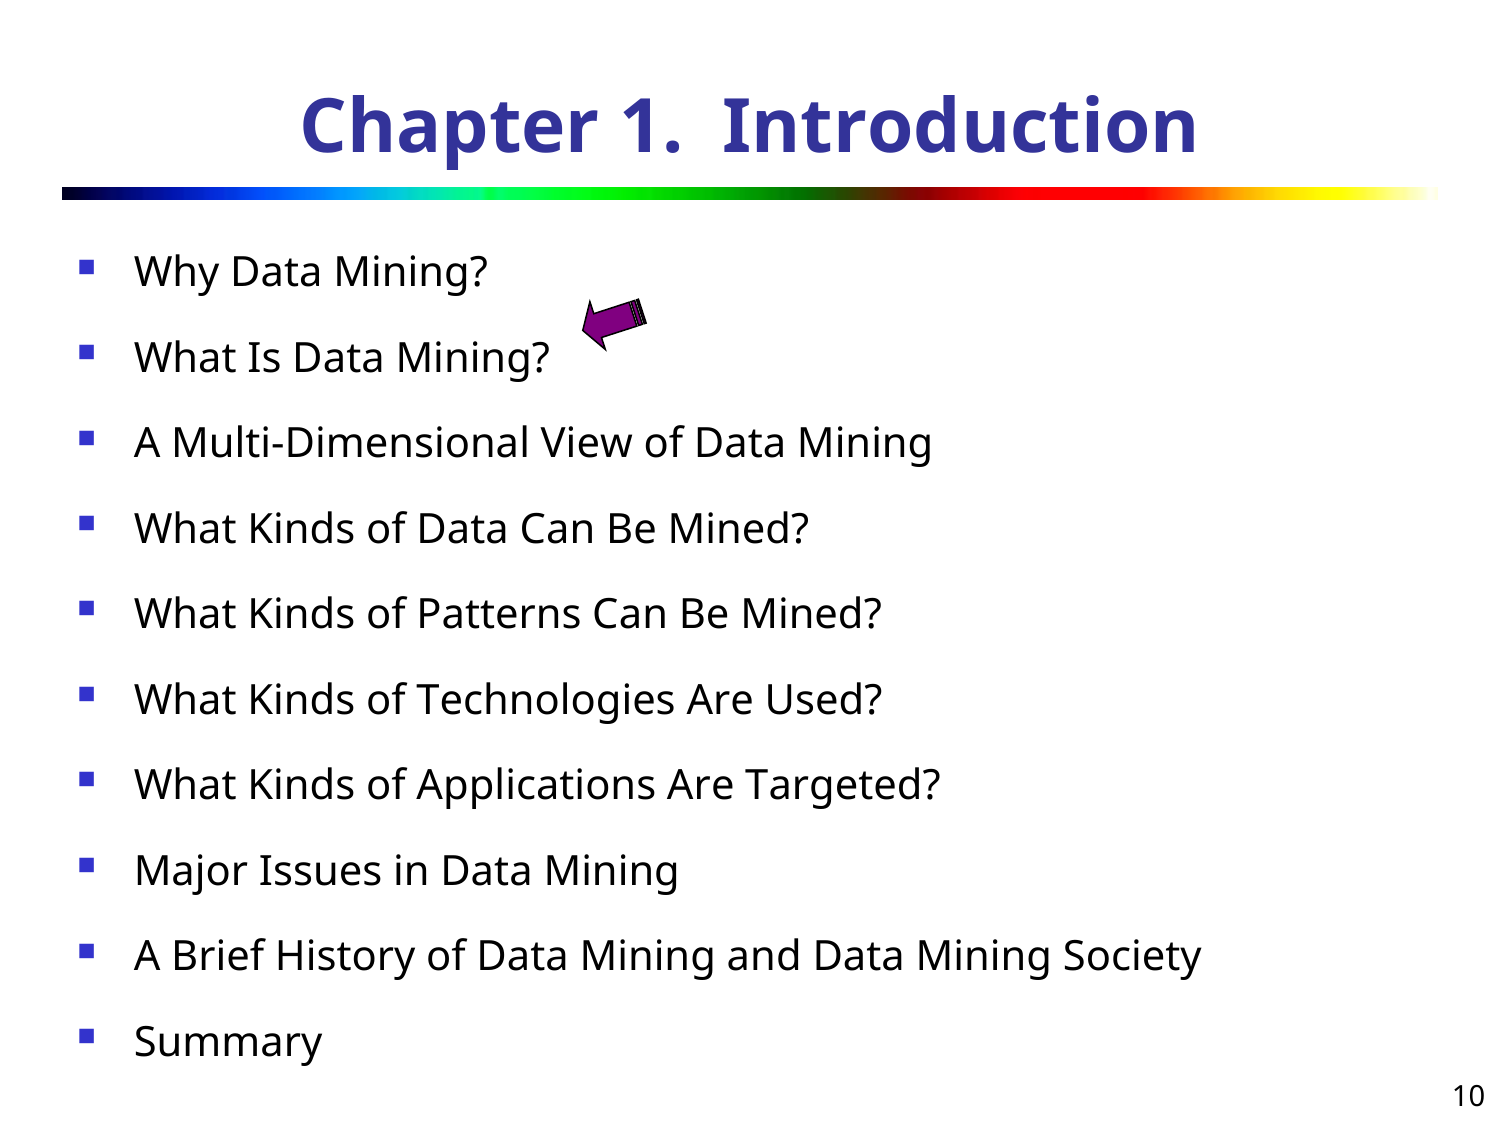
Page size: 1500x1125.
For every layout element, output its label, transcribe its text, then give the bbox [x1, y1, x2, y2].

text_box <number> [1187, 1050, 1500, 1125]
text_box [582, 299, 647, 350]
title Chapter 1. Introduction [62, 37, 1438, 175]
list Why Data Mining? What Is Data Mining? A Multi-Dimensional View of Data Mining What Kinds of Data Can Be Mined? What Kinds of Patterns Can Be Mined? What Kinds of Technologies Are Used? What Kinds of Applications Are Targeted? Major Issues in Data Mining A Brief History of Data Mining and Data Mining Society Summary [62, 212, 1413, 1075]
